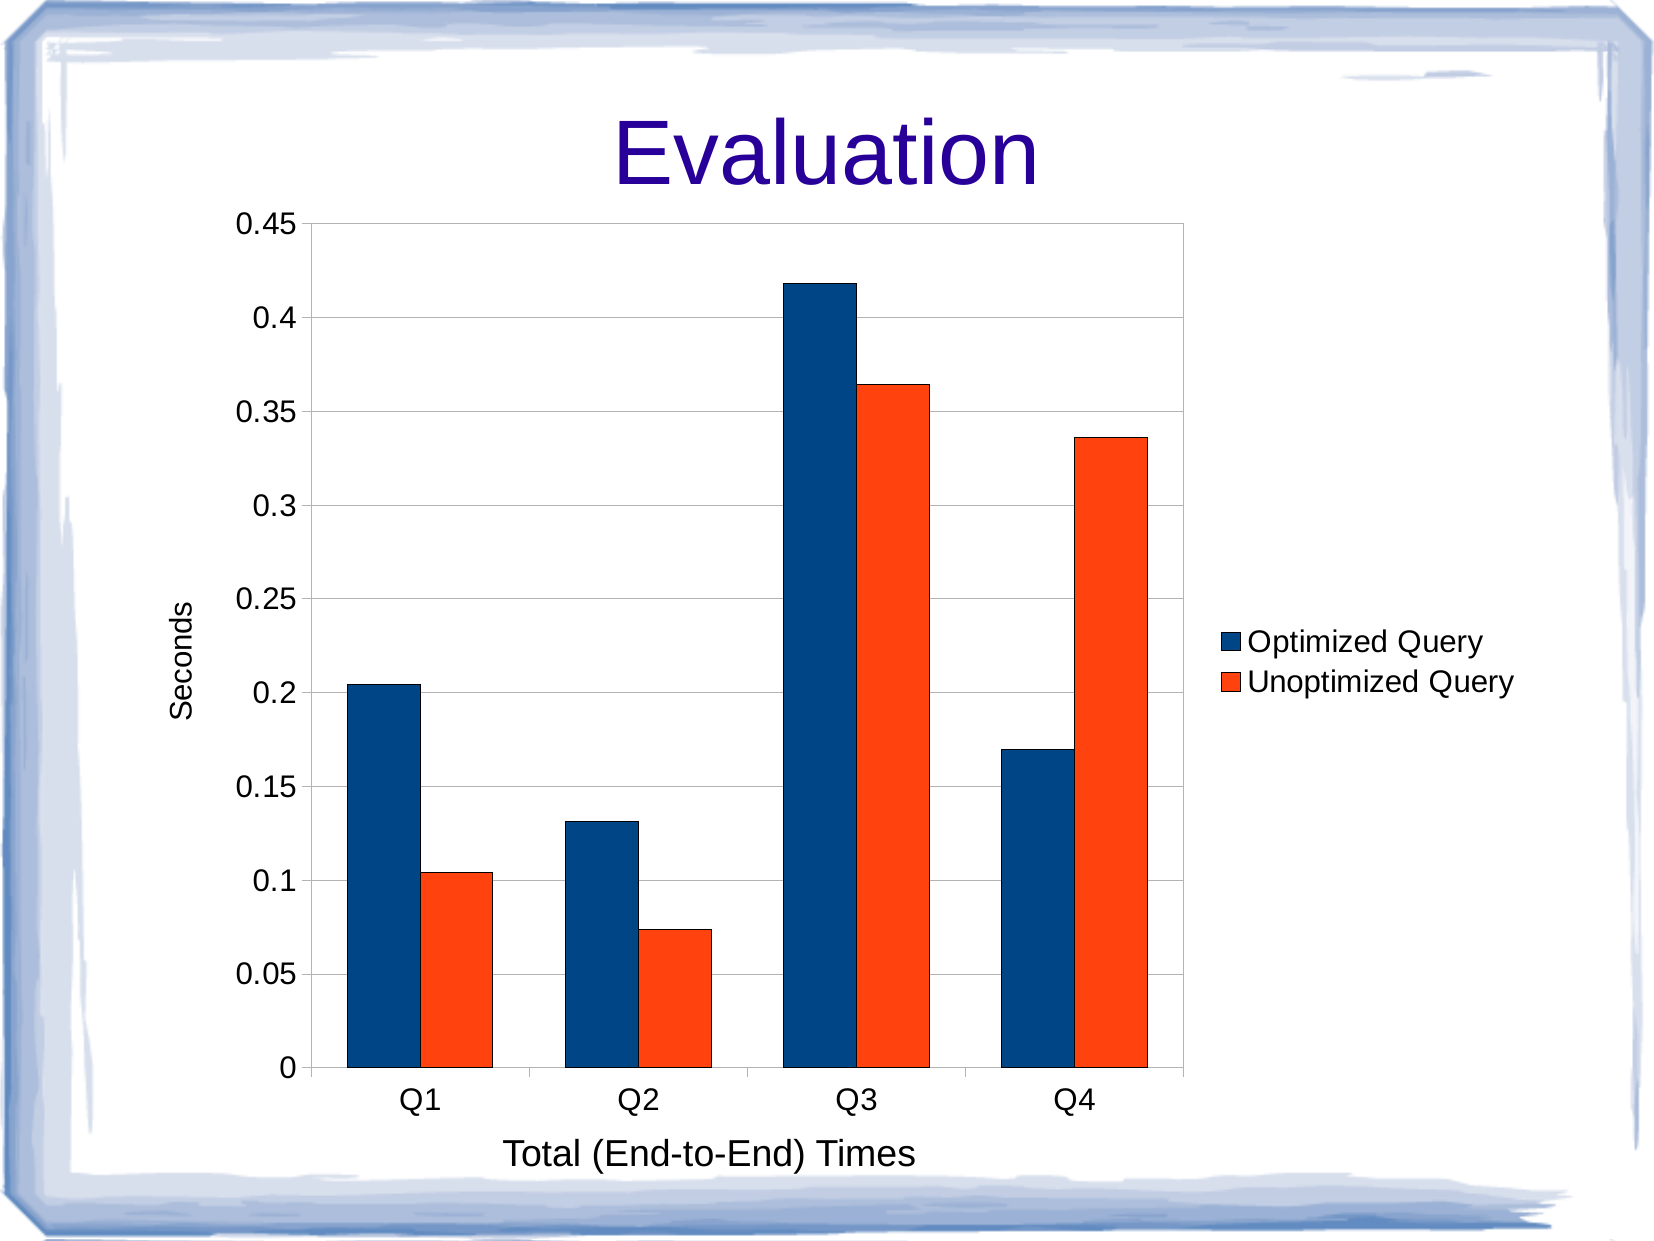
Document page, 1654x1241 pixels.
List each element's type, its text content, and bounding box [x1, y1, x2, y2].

picture [0, 0, 1654, 1241]
chart [127, 187, 1538, 1137]
text_box Total (End-to-End) Times [487, 1137, 932, 1182]
title Evaluation [82, 49, 1571, 257]
